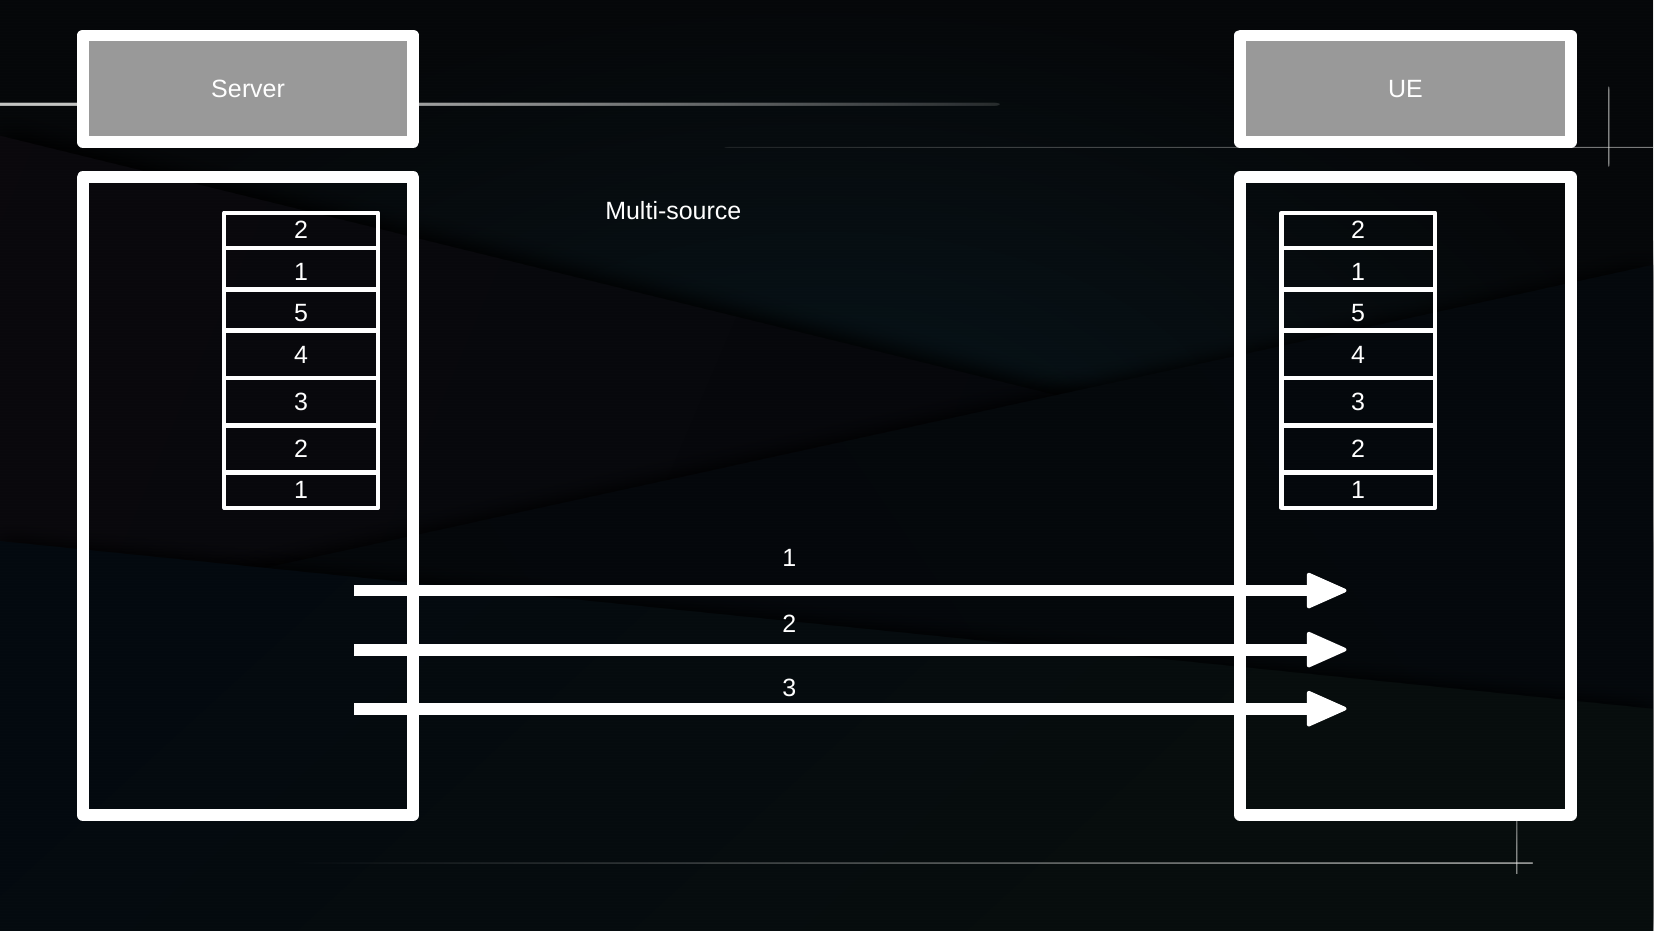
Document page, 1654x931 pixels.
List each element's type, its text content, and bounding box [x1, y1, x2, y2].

text_box 2 [200, 200, 402, 260]
text_box 1 [767, 535, 863, 579]
text_box 1 [1257, 479, 1459, 520]
text_box 3 [1257, 384, 1459, 432]
text_box 4 [200, 343, 402, 384]
text_box 2 [200, 432, 402, 479]
text_box 1 [200, 260, 402, 302]
text_box UE [1240, 35, 1571, 142]
picture [0, 0, 1654, 931]
text_box 1 [1257, 260, 1459, 302]
text_box 2 [1257, 200, 1459, 260]
text_box 3 [767, 665, 863, 709]
text_box 5 [1257, 302, 1459, 343]
text_box 2 [1257, 432, 1459, 479]
text_box Server [82, 35, 414, 142]
text_box 2 [767, 602, 863, 646]
text_box 5 [200, 302, 402, 343]
text_box 3 [200, 384, 402, 432]
text_box 4 [1257, 343, 1459, 384]
text_box Multi-source [590, 189, 1028, 232]
text_box 1 [200, 479, 402, 520]
